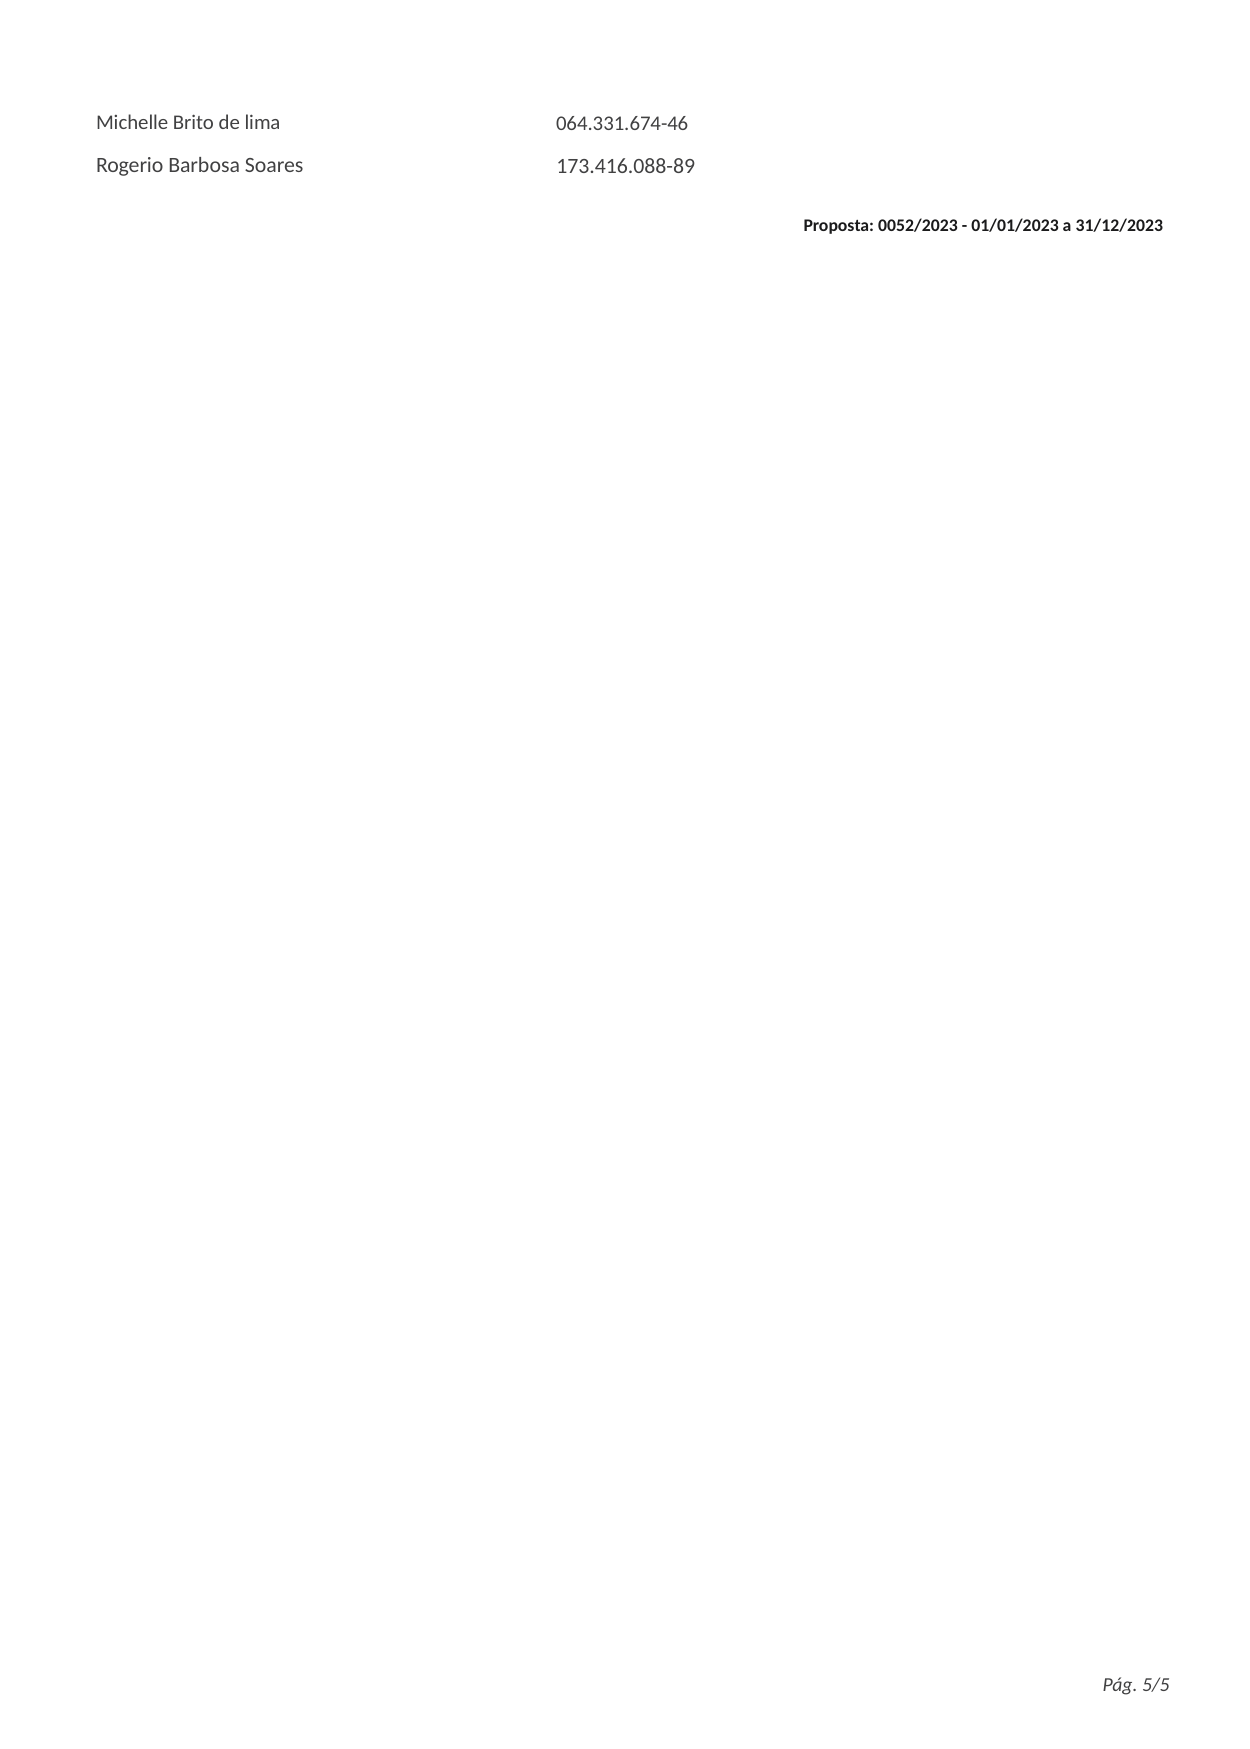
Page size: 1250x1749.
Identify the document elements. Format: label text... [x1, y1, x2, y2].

text_box Pág. 5/5 [1102, 1672, 1174, 1697]
text_box Michelle Brito de lima [96, 109, 294, 131]
text_box 173.416.088-89 [556, 151, 703, 173]
text_box 064.331.674-46 [556, 109, 703, 132]
text_box Proposta: 0052/2023 - 01/01/2023 a 31/12/2023 [803, 214, 1168, 234]
text_box Rogerio Barbosa Soares [96, 151, 315, 177]
